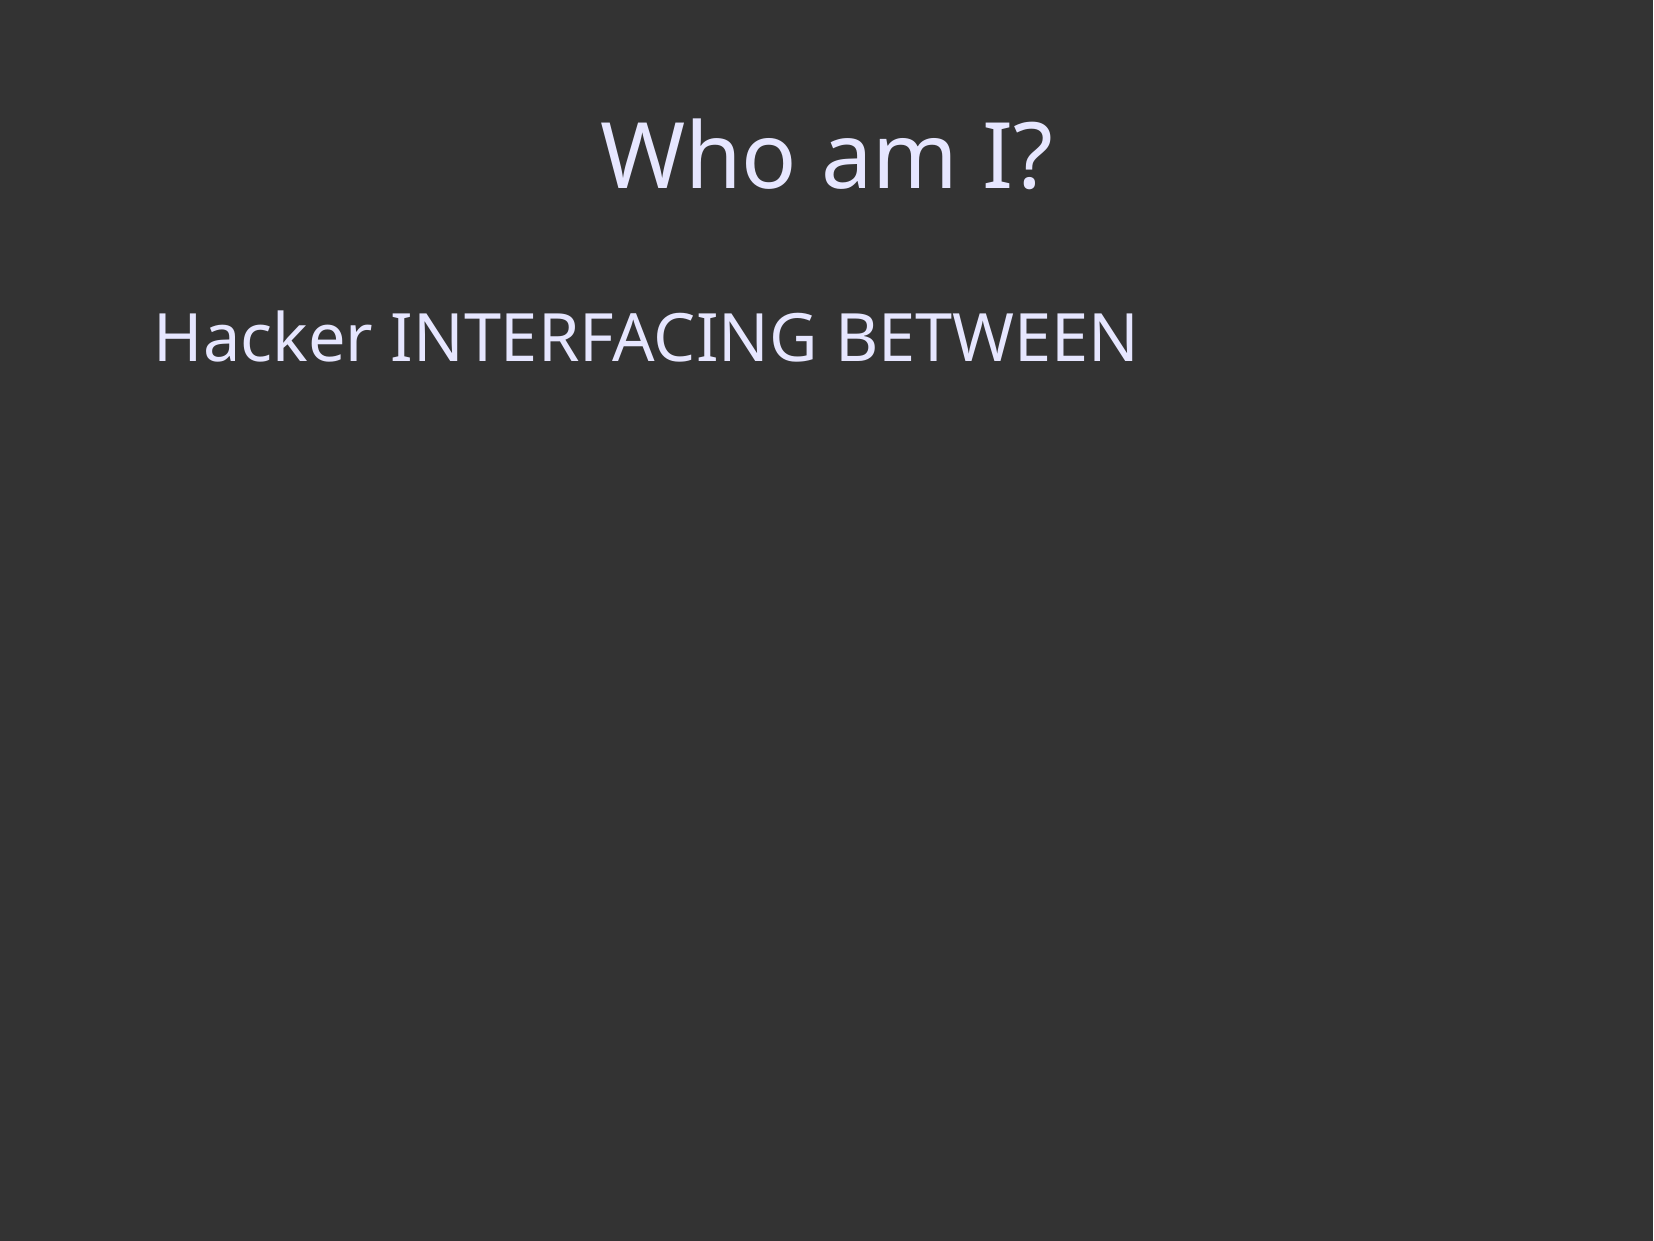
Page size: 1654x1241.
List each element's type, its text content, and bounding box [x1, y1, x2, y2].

list Hacker INTERFACING BETWEEN [82, 290, 1571, 1109]
title Who am I? [82, 49, 1571, 257]
